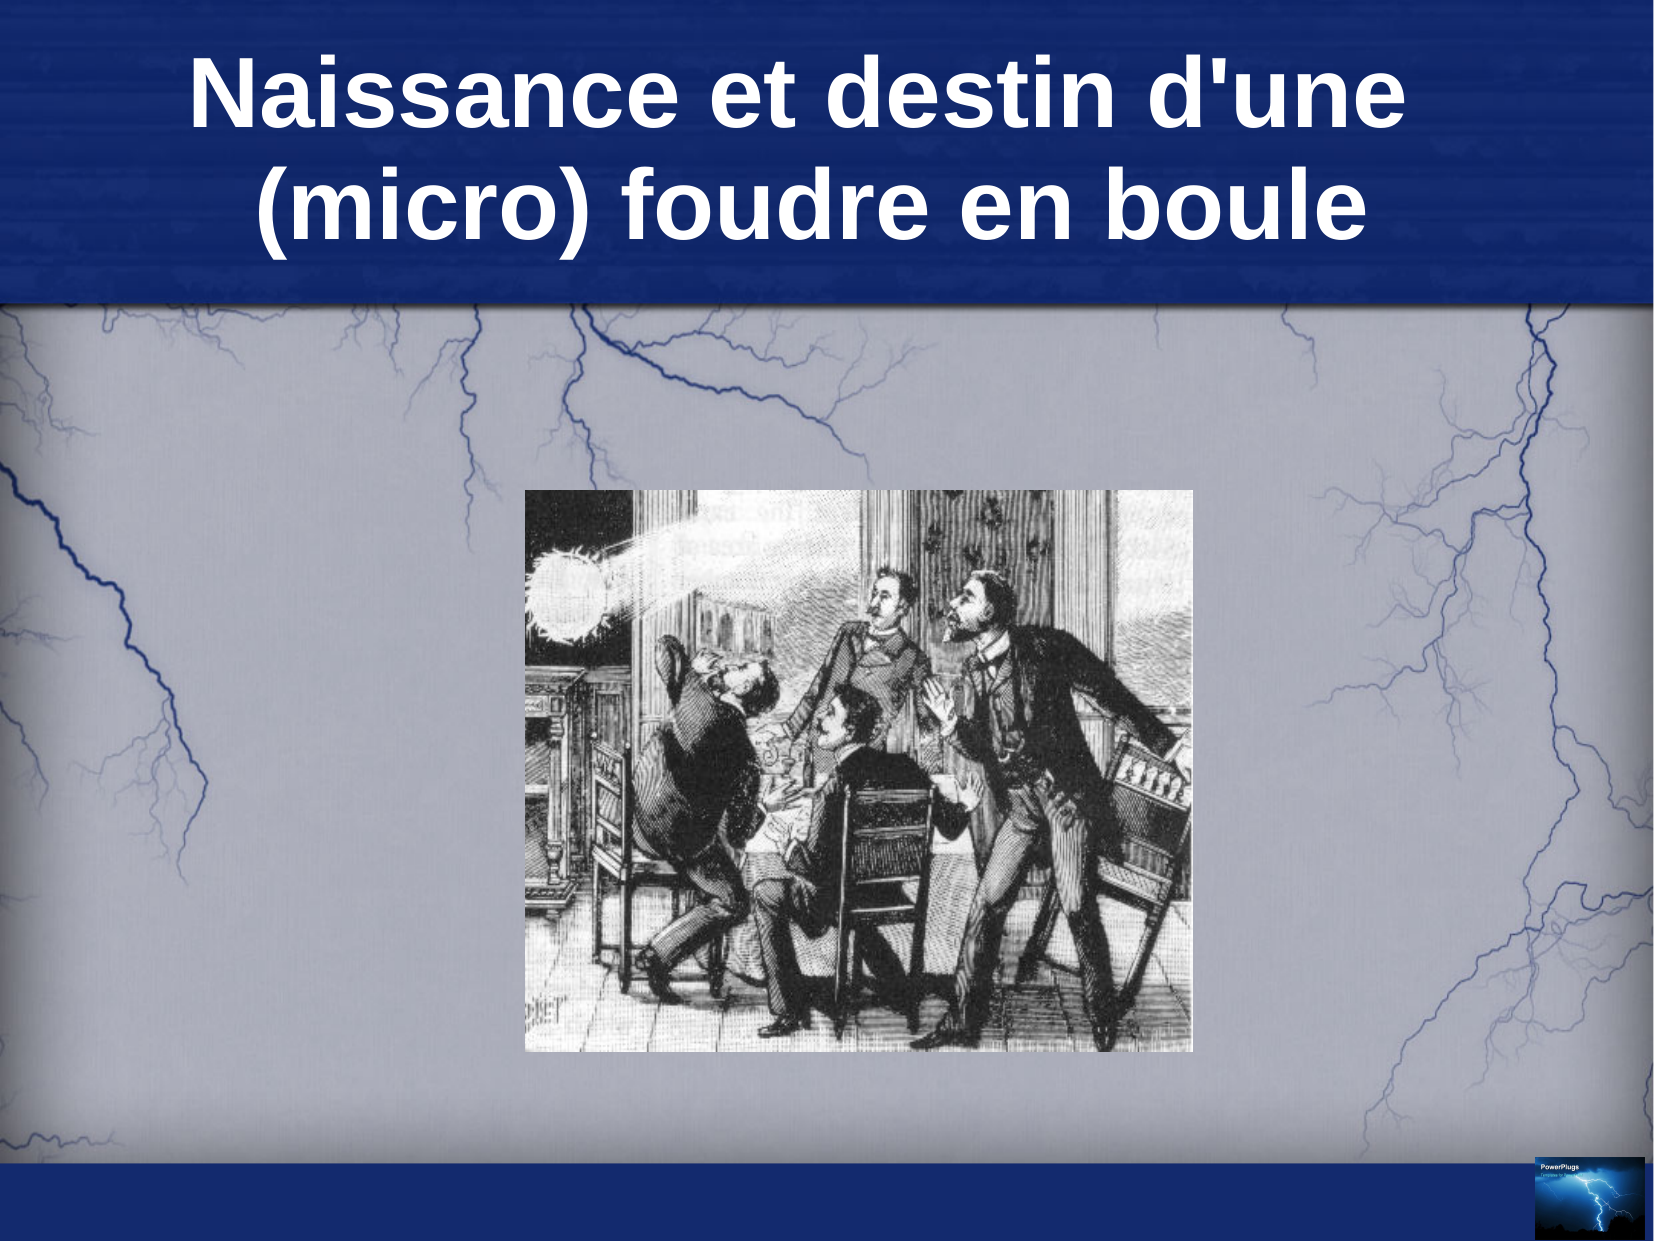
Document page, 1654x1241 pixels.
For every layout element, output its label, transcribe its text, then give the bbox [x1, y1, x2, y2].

title Naissance et destin d'une (micro) foudre en boule [147, 25, 1477, 272]
picture [0, 0, 1654, 1241]
list [82, 290, 1571, 1010]
